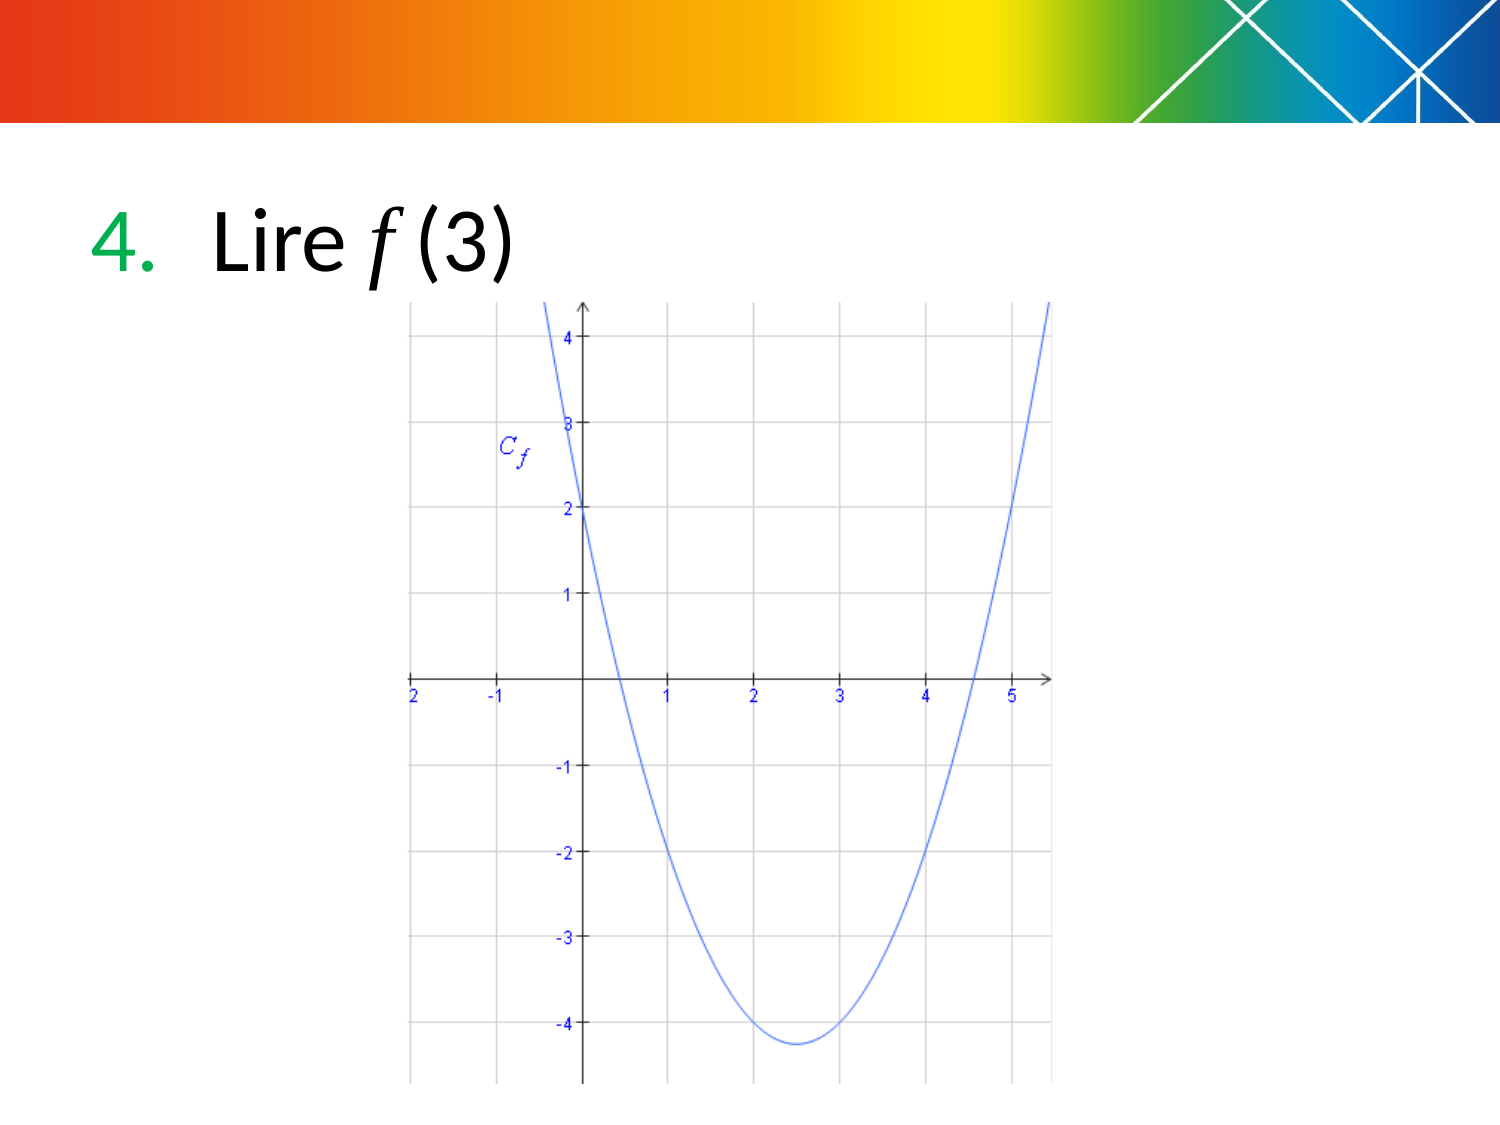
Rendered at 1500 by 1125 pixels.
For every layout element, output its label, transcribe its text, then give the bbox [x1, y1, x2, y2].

picture [407, 302, 1053, 1084]
title Lire f (3) [75, 163, 1426, 305]
picture [1340, 0, 1500, 123]
picture [0, 0, 1359, 123]
